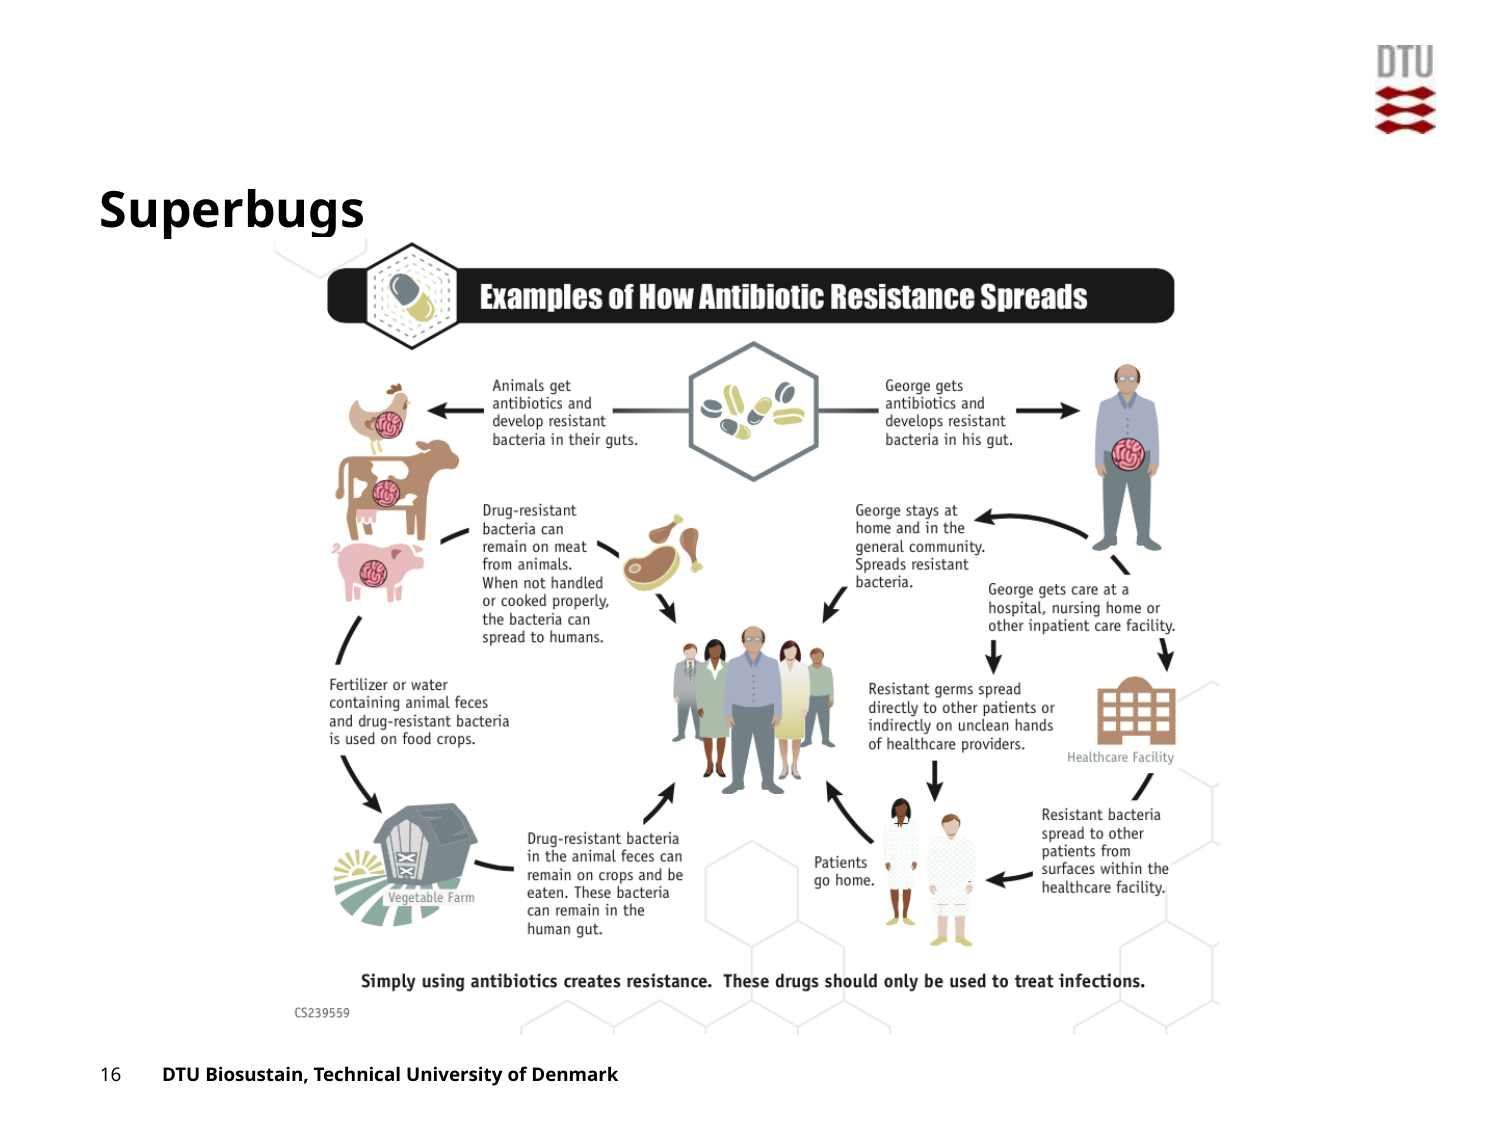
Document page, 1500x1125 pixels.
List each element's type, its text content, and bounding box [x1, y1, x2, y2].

slide_number <number> [99, 1062, 151, 1113]
picture [274, 237, 1220, 1036]
picture [1375, 45, 1436, 134]
title Superbugs [99, 50, 1375, 238]
